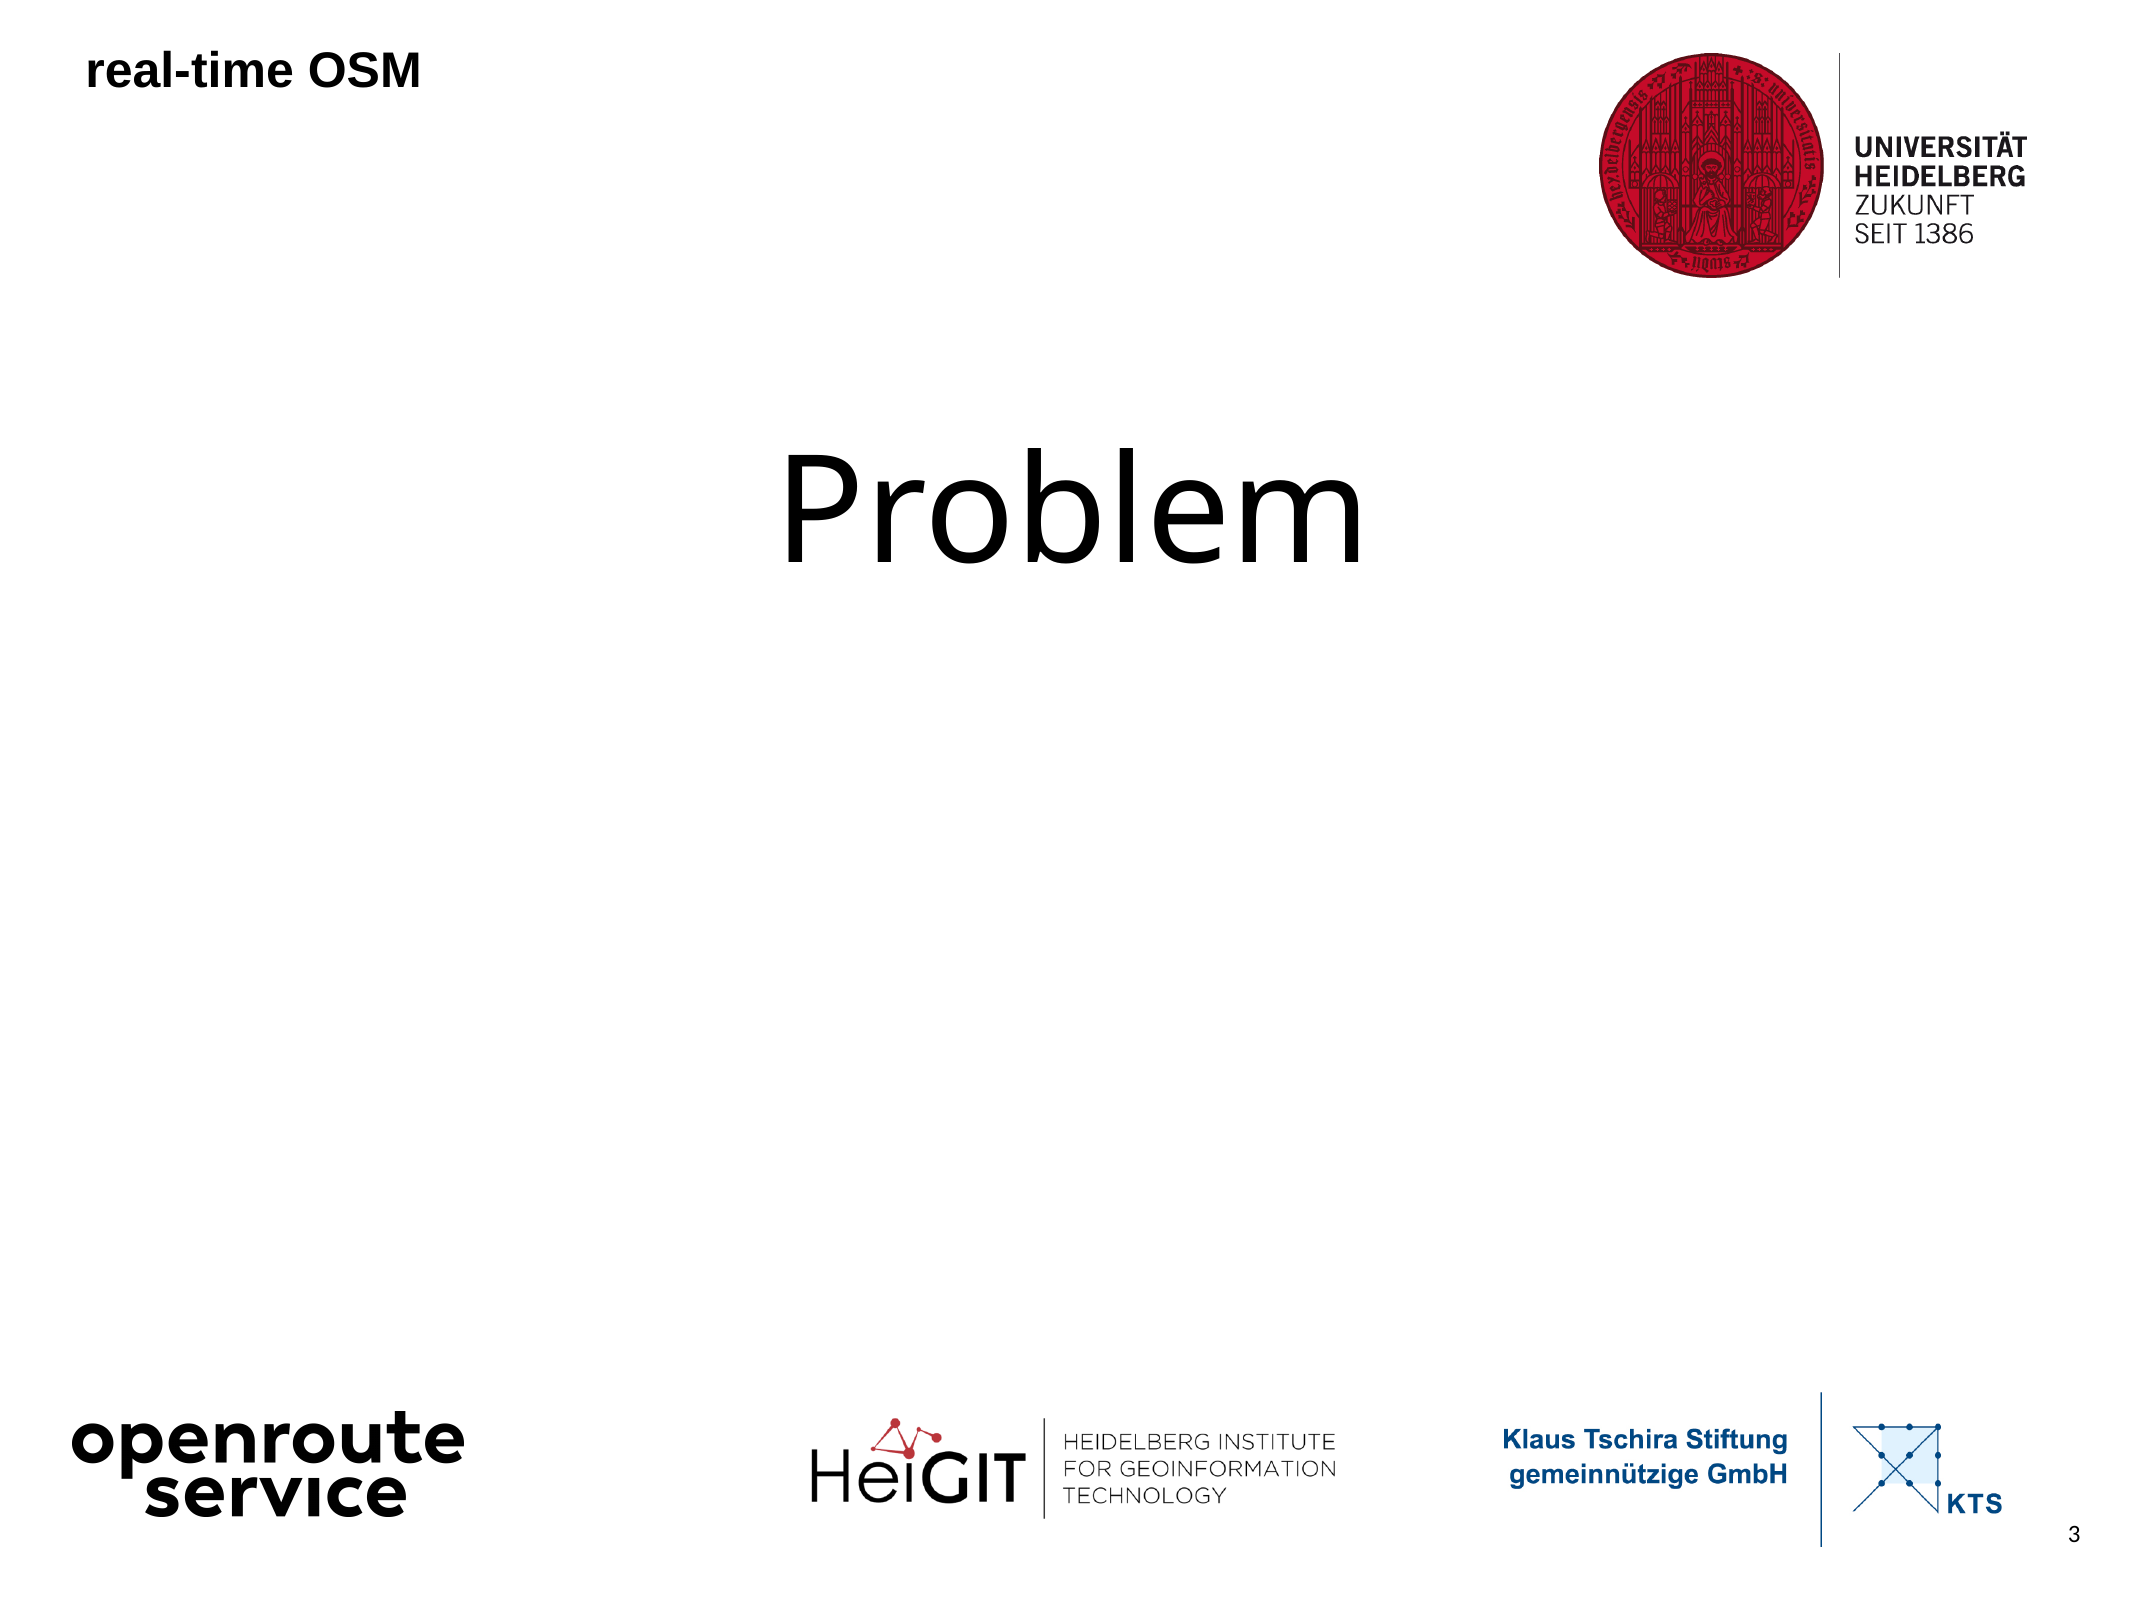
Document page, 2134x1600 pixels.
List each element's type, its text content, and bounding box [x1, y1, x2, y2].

picture [72, 1411, 464, 1517]
text_box real-time OSM [74, 26, 434, 109]
picture [1474, 1330, 2034, 1597]
text_box Problem [766, 403, 1380, 601]
picture [797, 1395, 1349, 1533]
picture [1599, 53, 2027, 278]
